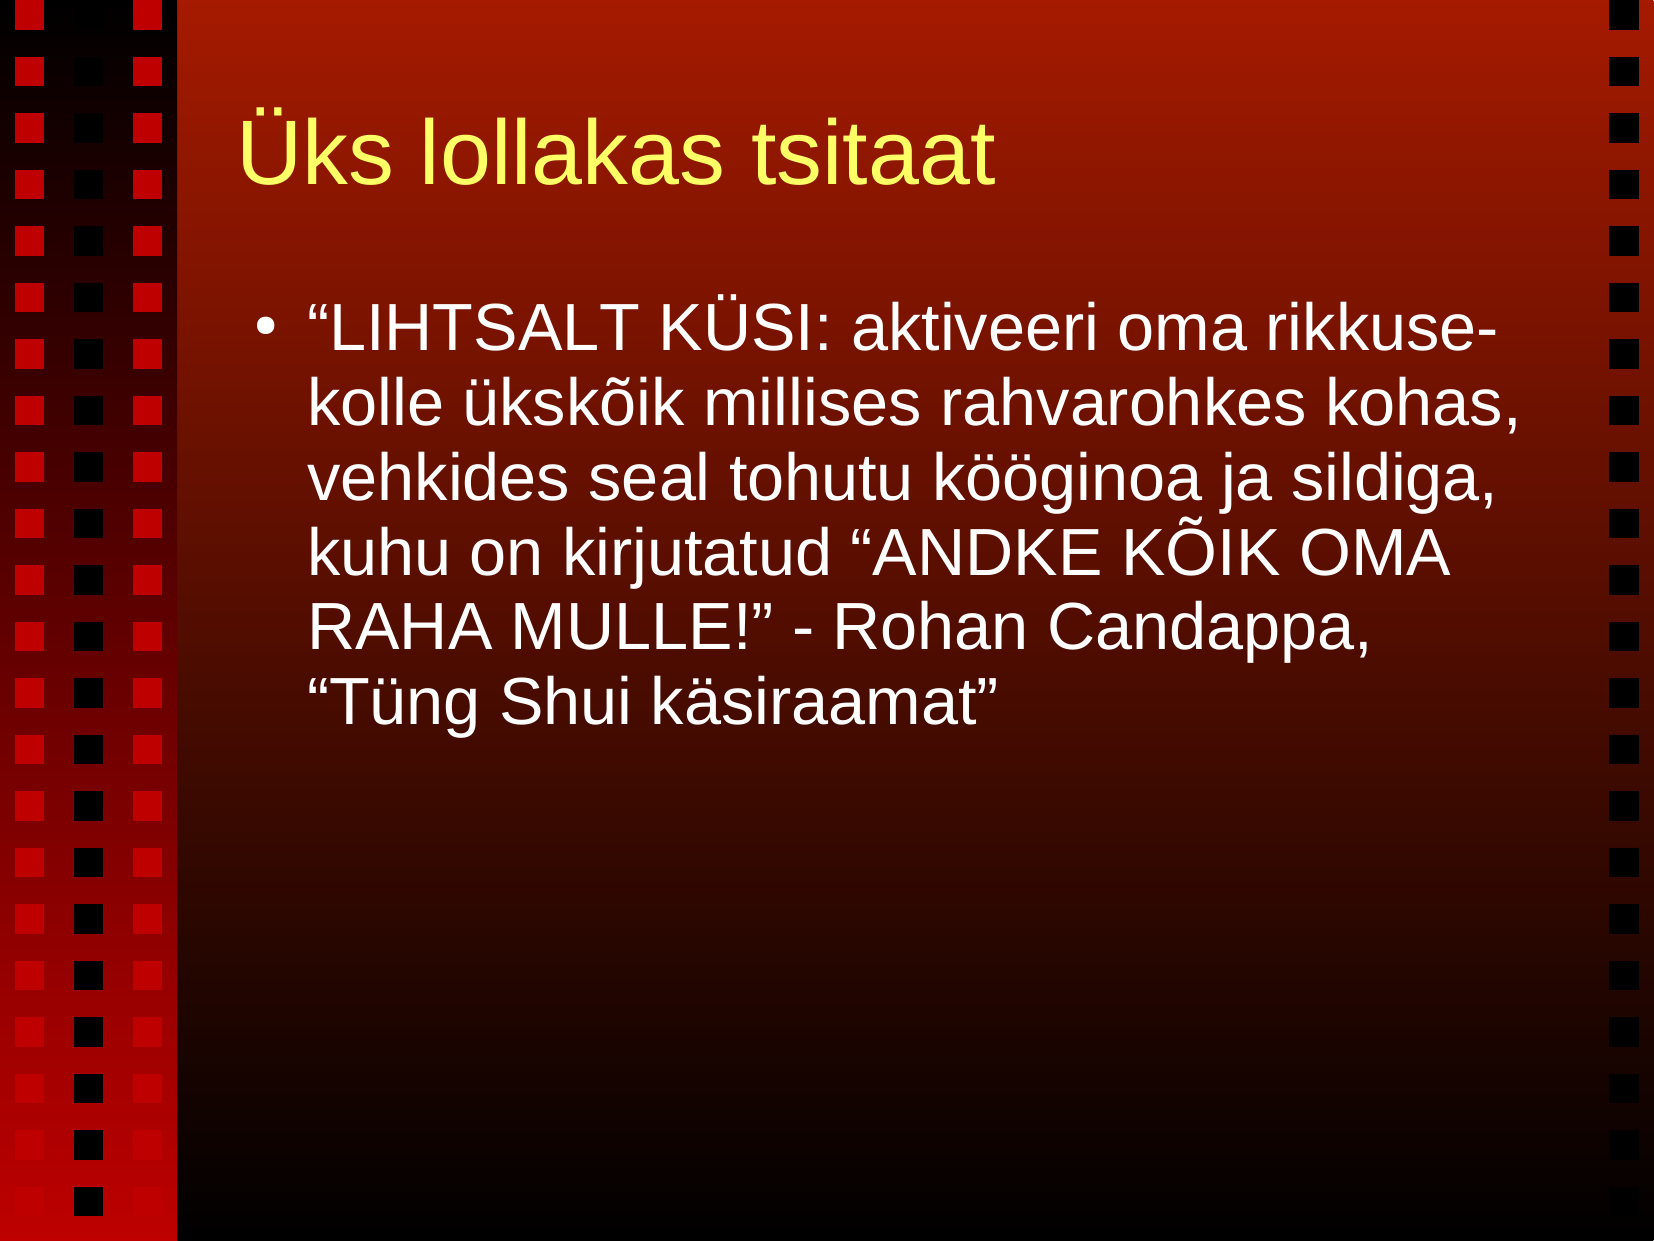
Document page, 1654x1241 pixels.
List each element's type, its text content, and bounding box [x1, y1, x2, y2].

title Üks lollakas tsitaat [236, 49, 1571, 257]
list “LIHTSALT KÜSI: aktiveeri oma rikkuse-kolle ükskõik millises rahvarohkes kohas, vehkides seal tohutu kööginoa ja sildiga, kuhu on kirjutatud “ANDKE KÕIK OMA RAHA MULLE!” - Rohan Candappa, “Tüng Shui käsiraamat” [236, 290, 1571, 1109]
